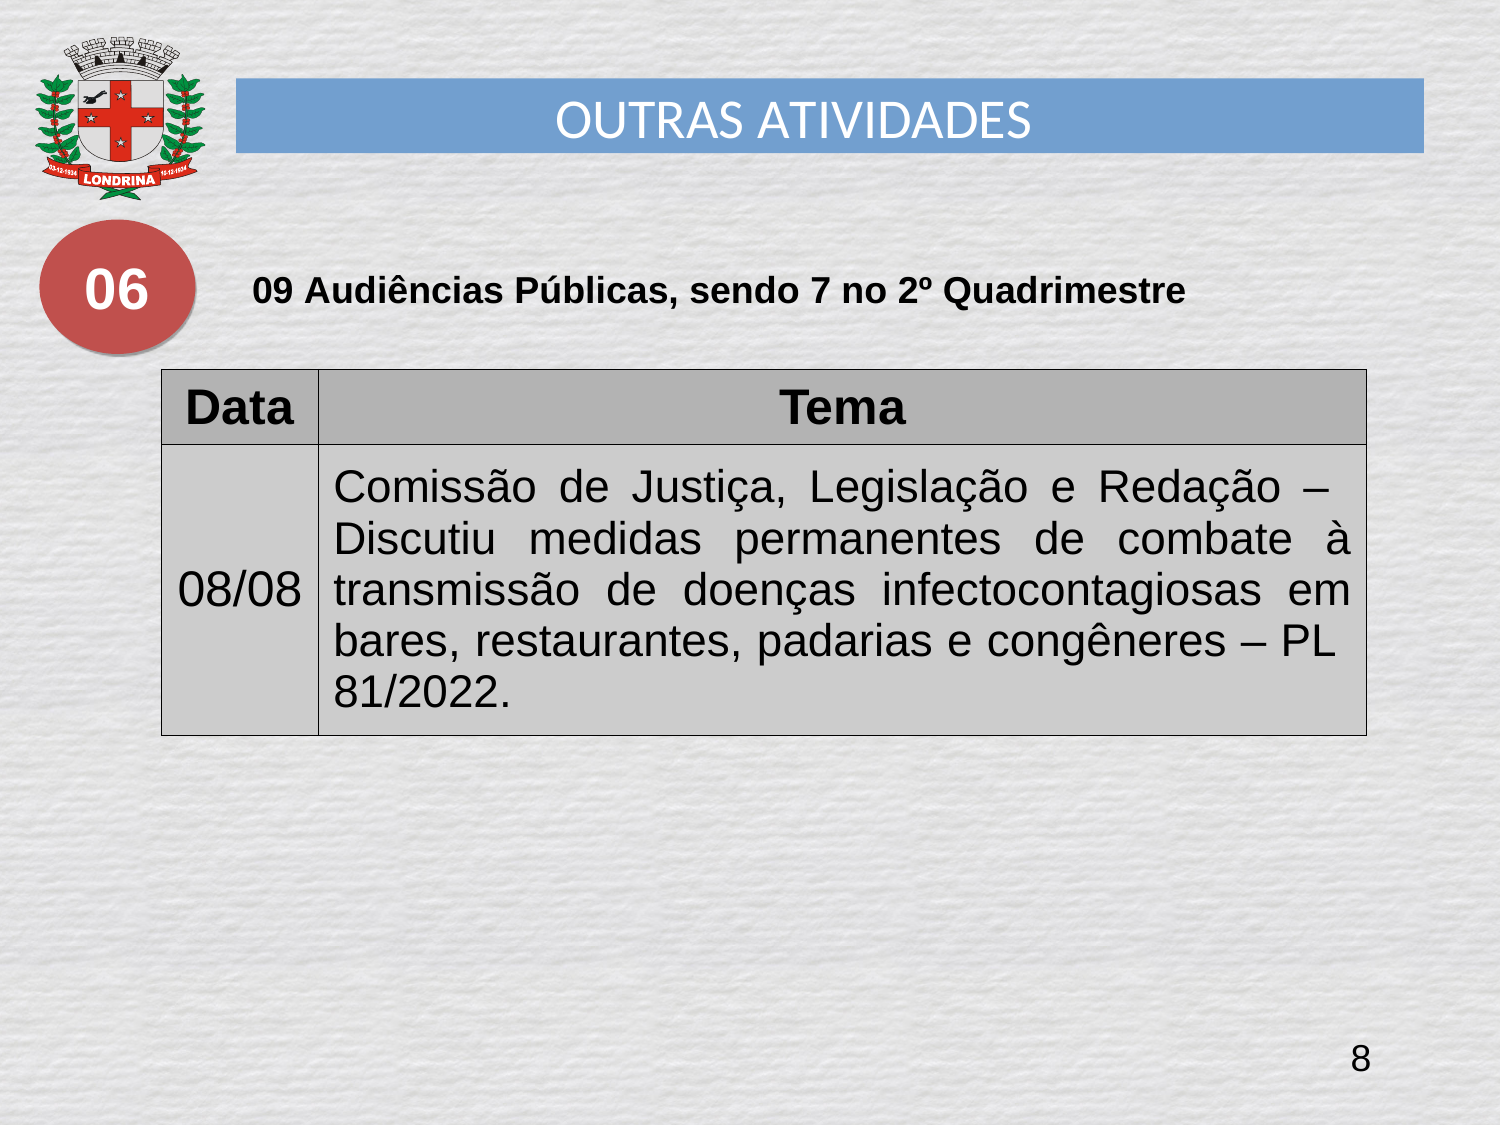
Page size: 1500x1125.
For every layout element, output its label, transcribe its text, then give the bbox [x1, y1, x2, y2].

table_header Data [162, 370, 318, 444]
table_cell Comissão de Justiça, Legislação e Redação – Discutiu medidas permanentes de combate à transmissão de doenças infectocontagiosas em bares, restaurantes, padarias e congêneres – PL 81/2022. [319, 445, 1366, 735]
table_cell 08/08 [162, 445, 318, 735]
text_box 09 Audiências Públicas, sendo 7 no 2º Quadrimestre [237, 259, 1406, 309]
picture [0, 0, 1500, 1125]
text_box 06 [39, 219, 196, 354]
text_box <número> [1335, 1027, 1500, 1098]
text_box OUTRAS ATIVIDADES [236, 78, 1424, 154]
table_header Tema [319, 370, 1366, 444]
